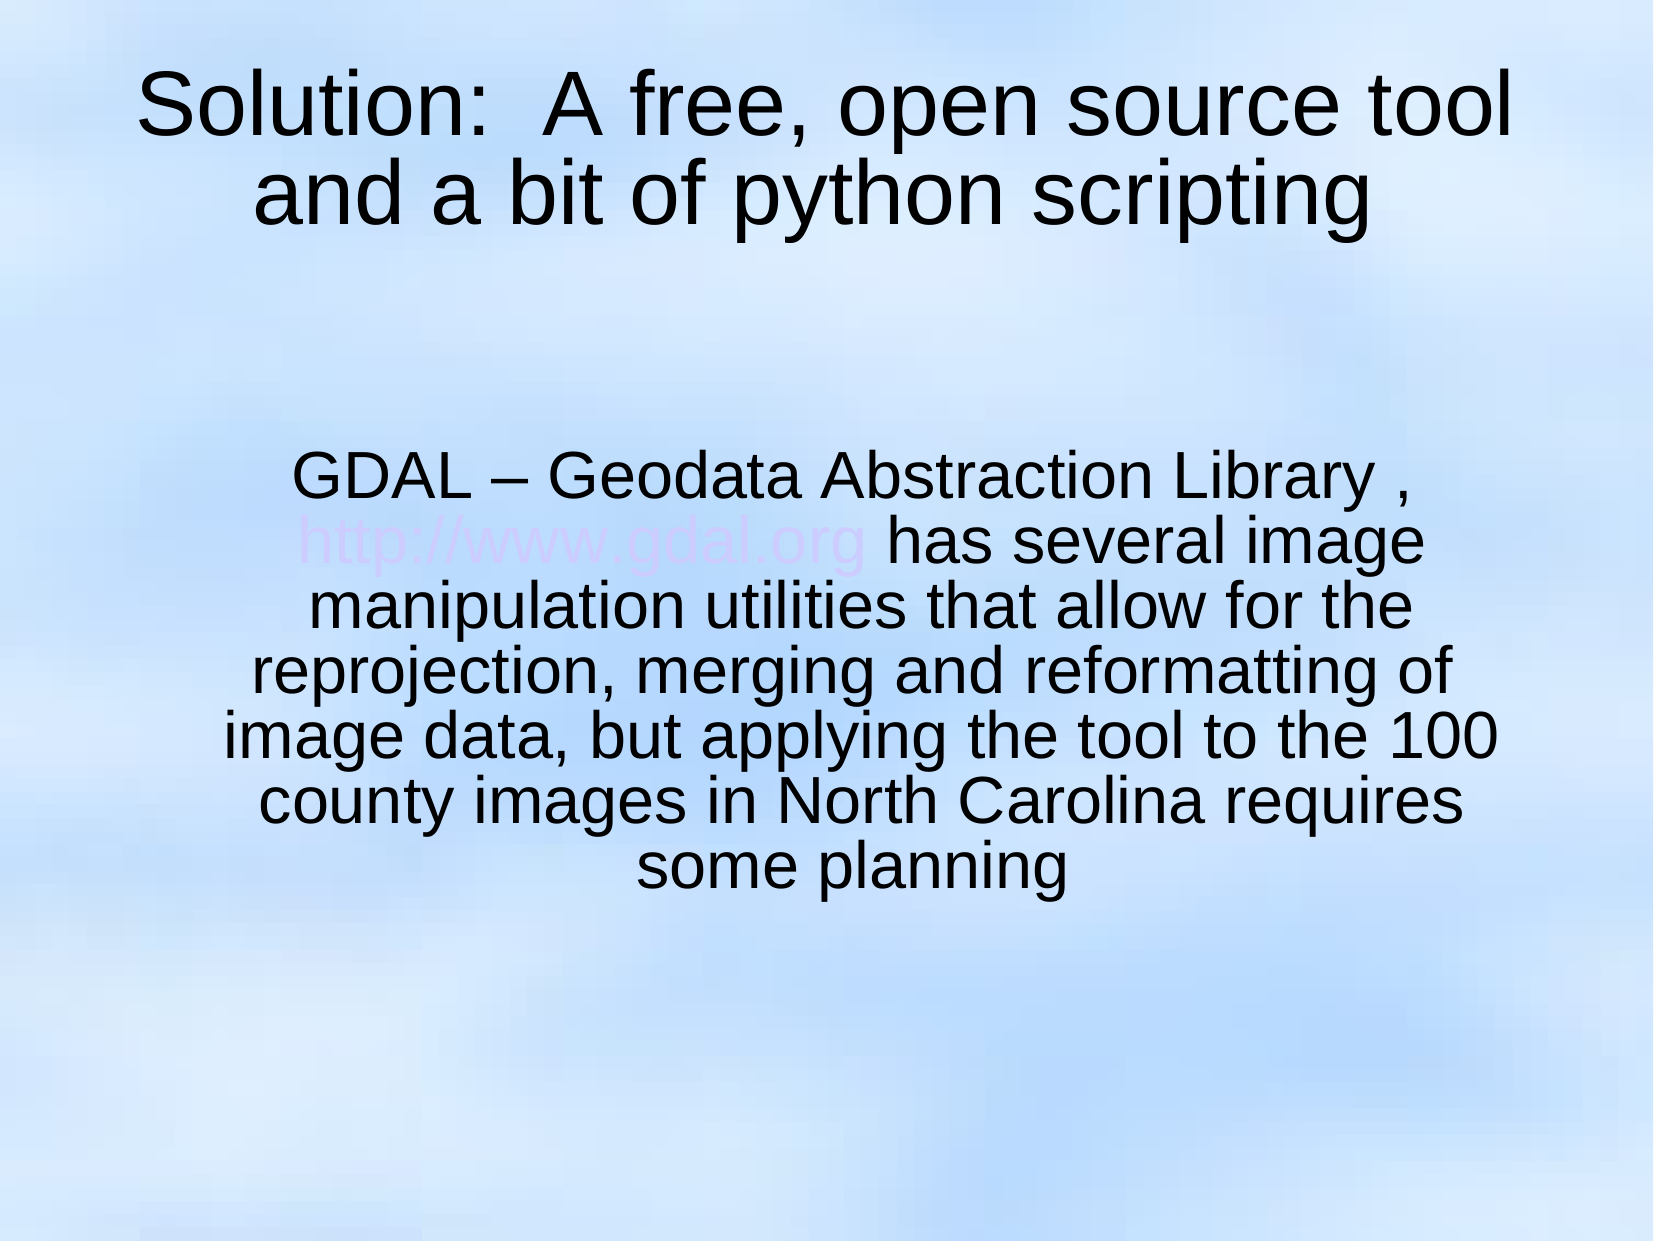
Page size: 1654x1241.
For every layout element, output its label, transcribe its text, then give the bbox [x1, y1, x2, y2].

title Solution: A free, open source tool and a bit of python scripting [82, 50, 1570, 256]
text_box GDAL – Geodata Abstraction Library , http://www.gdal.org has several image manipulation utilities that allow for the reprojection, merging and reformatting of image data, but applying the tool to the 100 county images in North Carolina requires some planning [187, 412, 1537, 936]
picture [0, 0, 1654, 1241]
